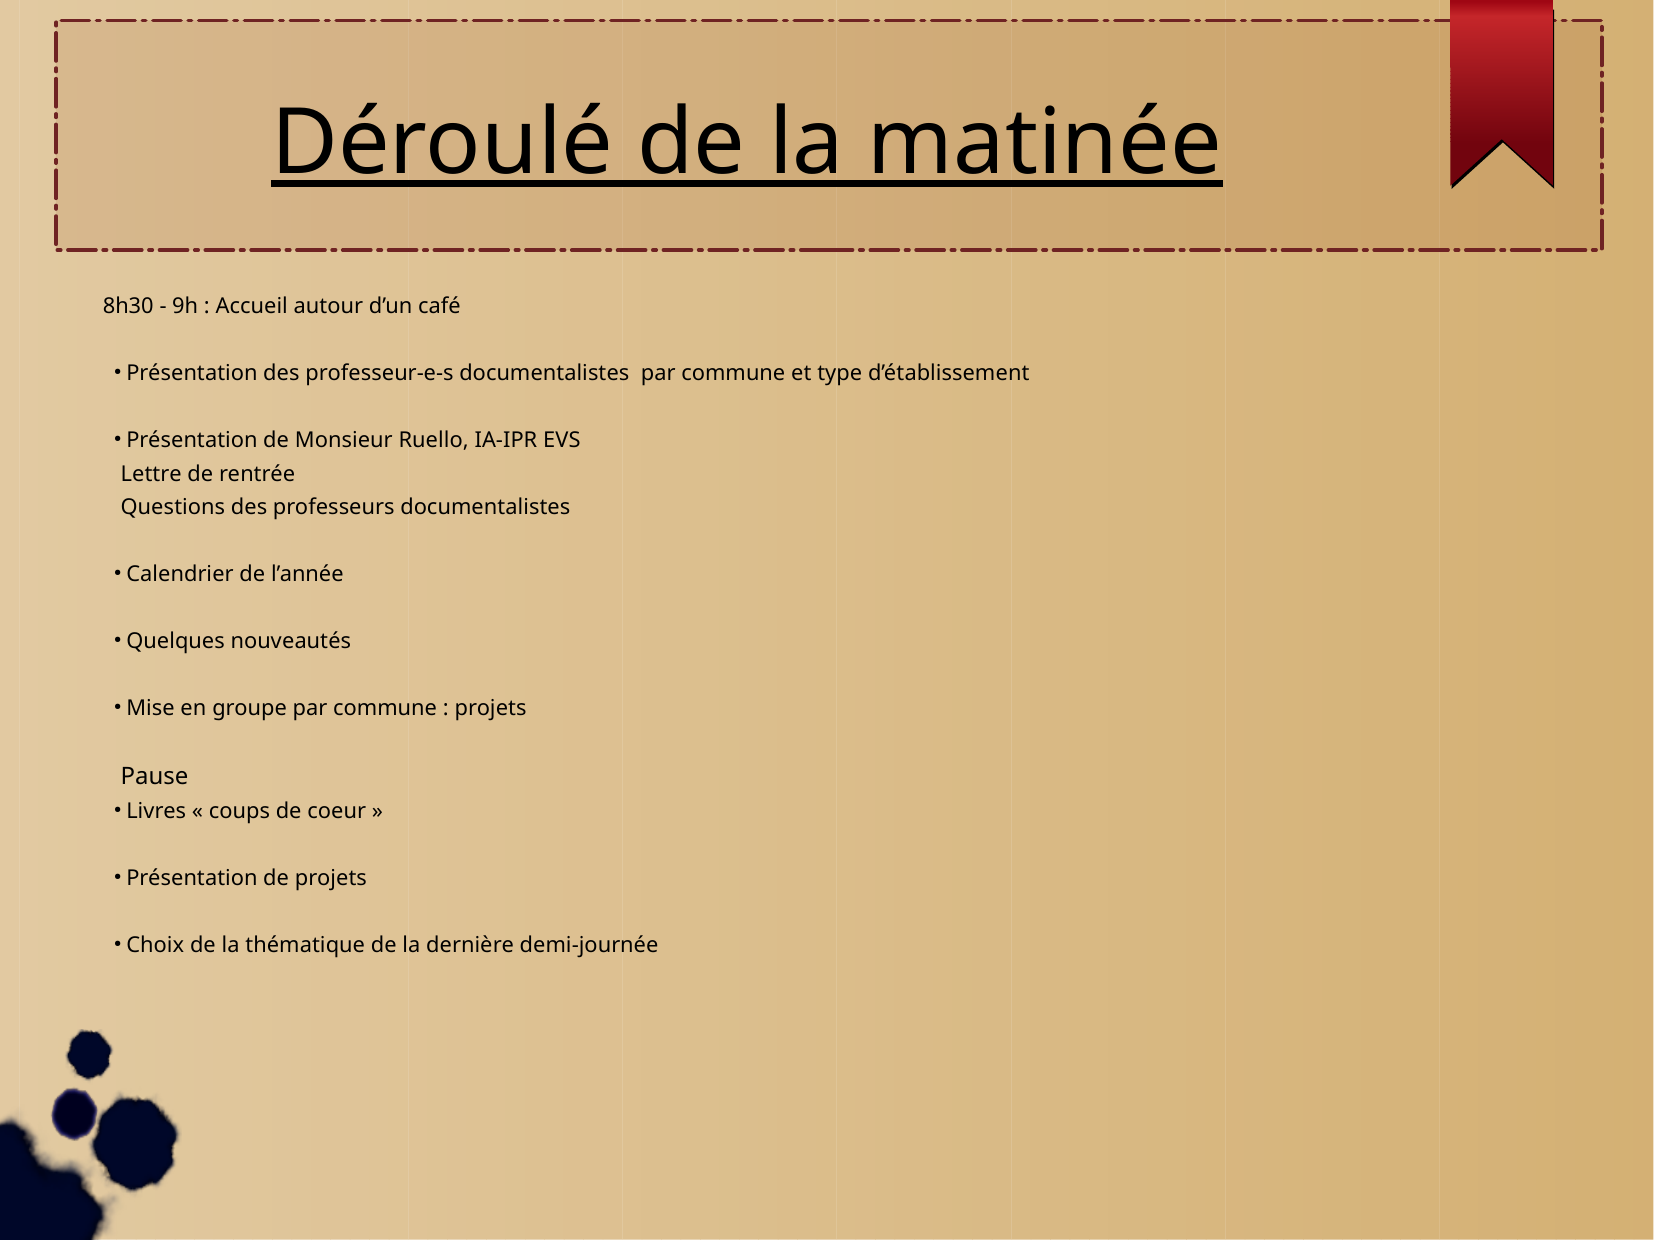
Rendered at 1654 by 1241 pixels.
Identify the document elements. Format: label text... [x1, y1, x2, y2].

list 8h30 - 9h : Accueil autour d’un café Présentation des professeur-e-s documentalistes par commune et type d’établissement Présentation de Monsieur Ruello, IA-IPR EVS Lettre de rentrée Questions des professeurs documentalistes Calendrier de l’année Quelques nouveautés Mise en groupe par commune : projets Pause Livres « coups de coeur » Présentation de projets Choix de la thématique de la dernière demi-journée [94, 290, 1583, 1010]
title Déroulé de la matinée [82, 47, 1412, 229]
